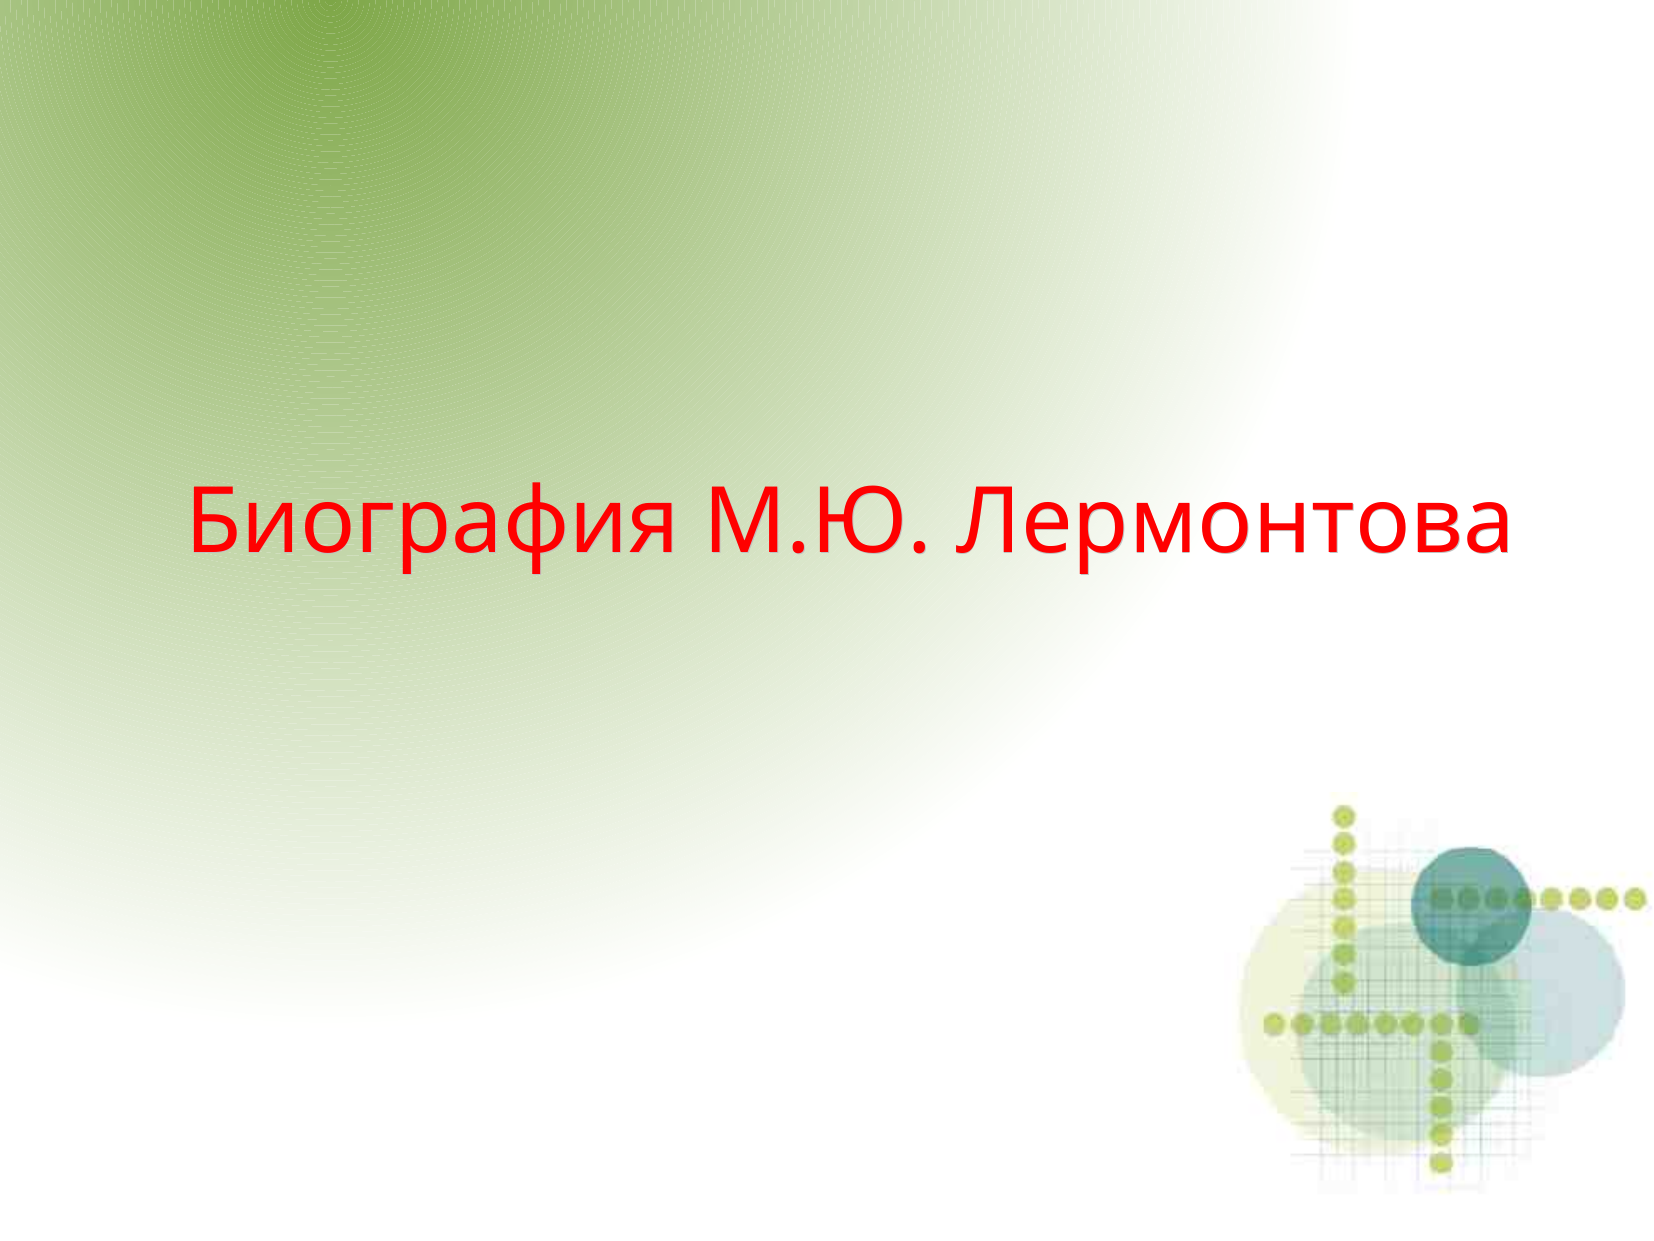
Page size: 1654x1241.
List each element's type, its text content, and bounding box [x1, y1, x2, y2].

title Биография М.Ю. Лермонтова [106, 413, 1595, 621]
picture [1224, 792, 1654, 1211]
